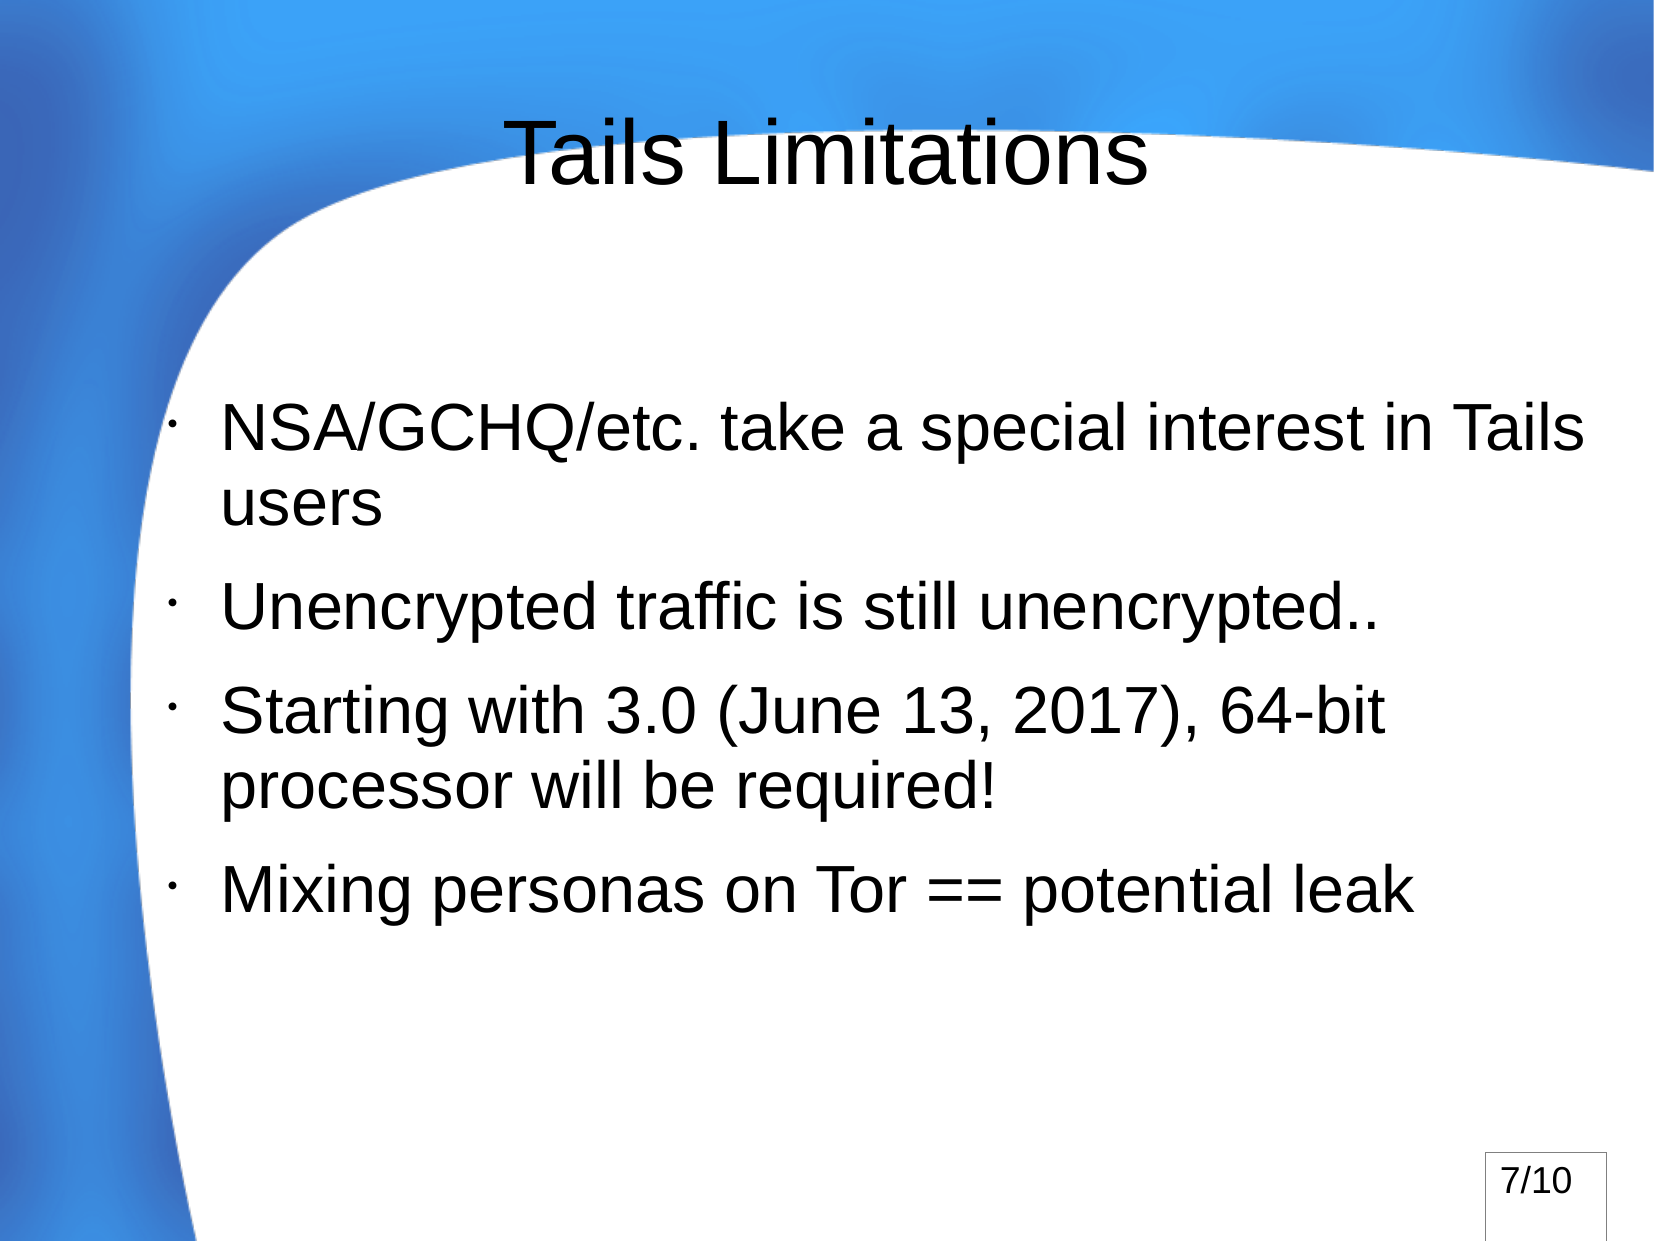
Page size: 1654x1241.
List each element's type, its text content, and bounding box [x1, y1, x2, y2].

list NSA/GCHQ/etc. take a special interest in Tails users Unencrypted traffic is still unencrypted.. Starting with 3.0 (June 13, 2017), 64-bit processor will be required! Mixing personas on Tor == potential leak [149, 390, 1606, 1110]
title Tails Limitations [82, 49, 1571, 257]
picture [0, 0, 1654, 1241]
text_box <number>/10 [1485, 1152, 1607, 1241]
